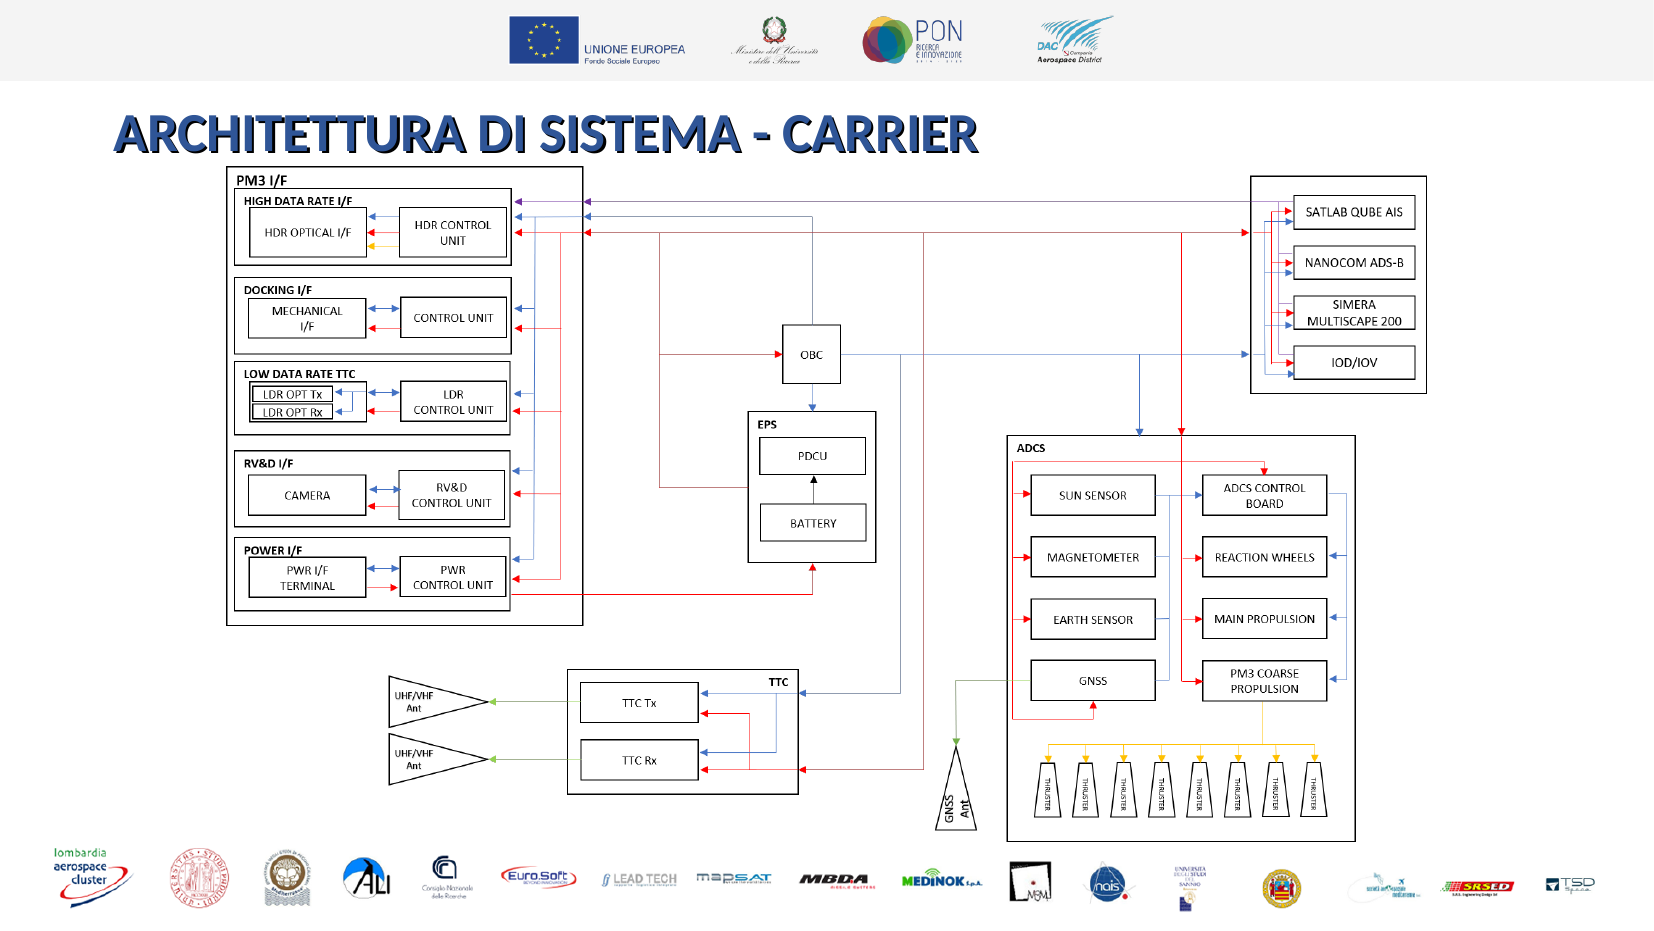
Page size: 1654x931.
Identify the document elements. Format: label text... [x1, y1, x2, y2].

picture [226, 166, 1427, 842]
picture [54, 848, 1595, 931]
text_box ARCHITETTURA DI SISTEMA - CARRIER [98, 88, 1005, 171]
picture [0, 0, 1654, 81]
